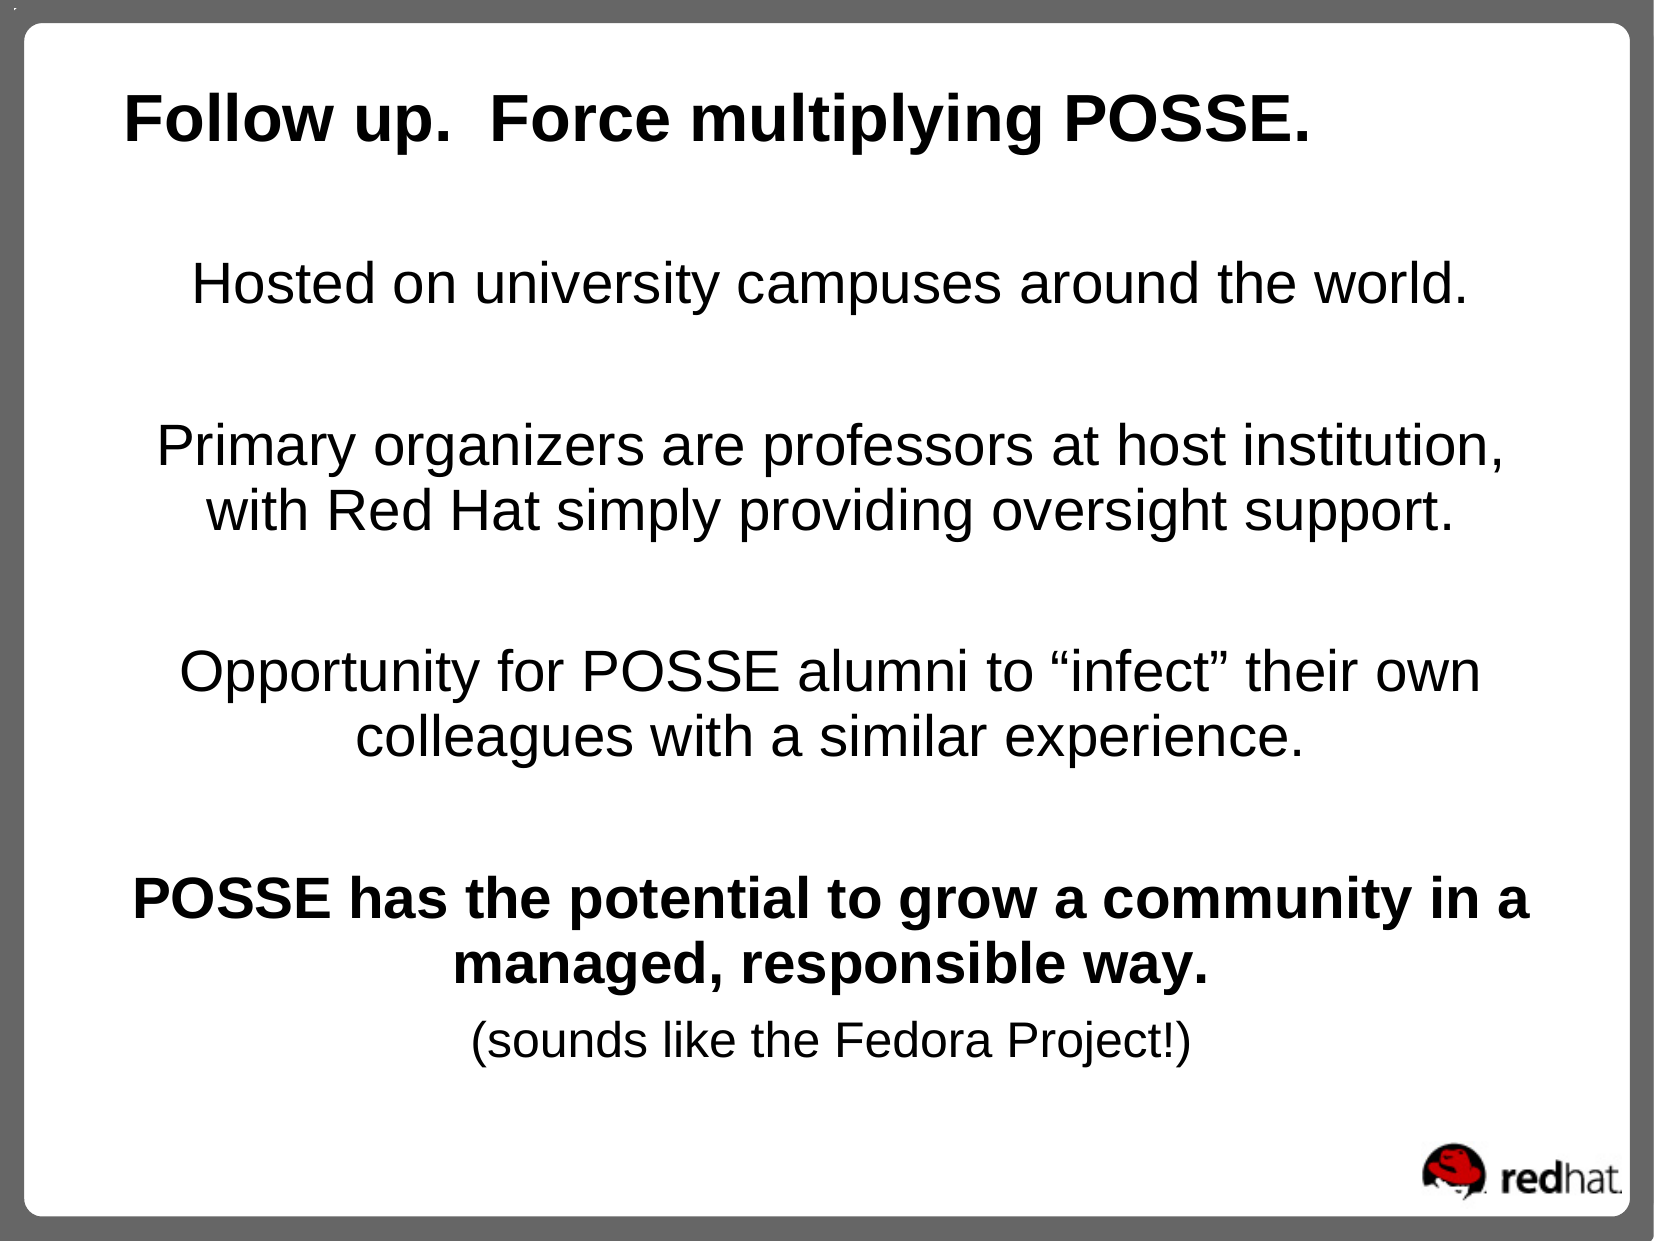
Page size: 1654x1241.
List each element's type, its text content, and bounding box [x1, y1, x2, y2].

picture [1421, 1141, 1622, 1209]
title Follow up. Force multiplying POSSE. [123, 63, 1530, 175]
subtitle Hosted on university campuses around the world. Primary organizers are professors at host institution, with Red Hat simply providing oversight support. Opportunity for POSSE alumni to “infect” their own colleagues with a similar experience. POSSE has the potential to grow a community in a managed, responsible way. (sounds like the Fedora Project!) [128, 193, 1535, 1126]
